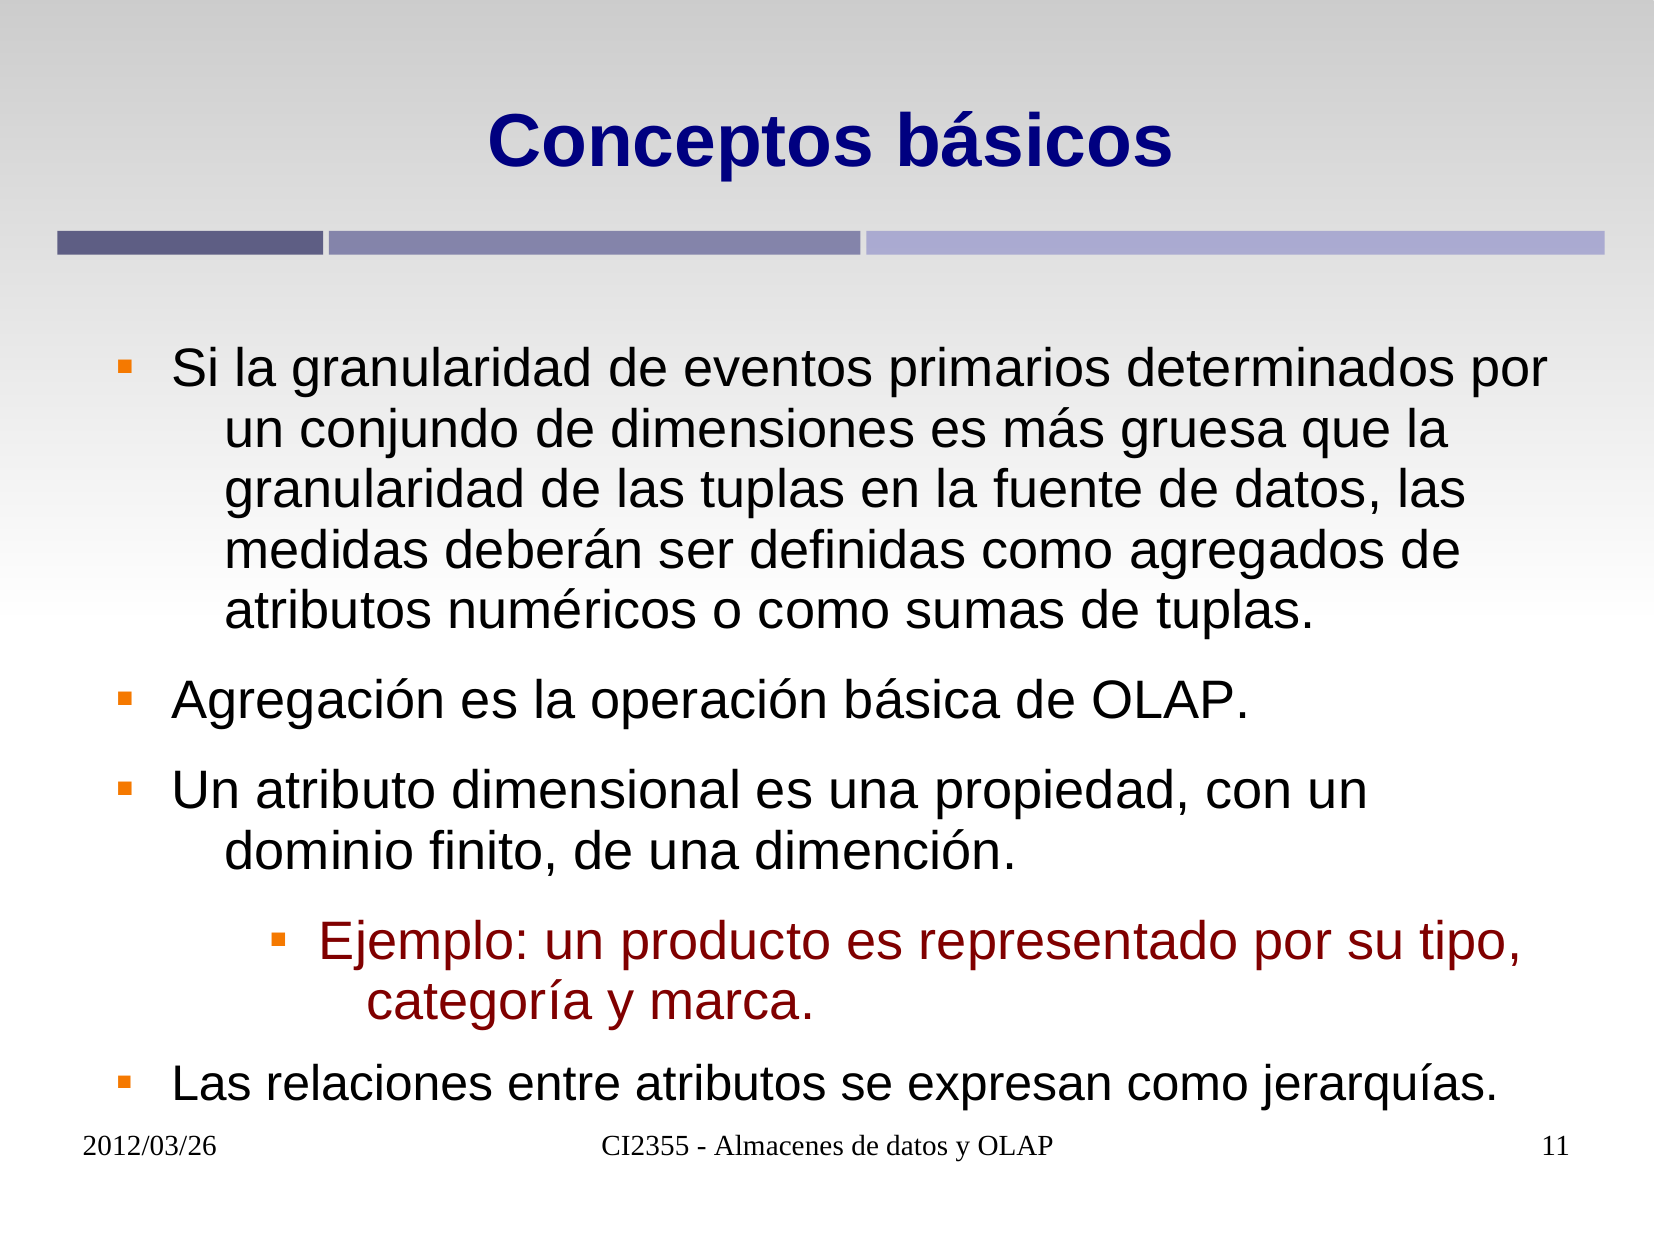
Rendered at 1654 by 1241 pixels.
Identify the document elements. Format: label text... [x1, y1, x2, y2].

title Conceptos básicos [86, 55, 1576, 226]
list Si la granularidad de eventos primarios determinados por un conjundo de dimensiones es más gruesa que la granularidad de las tuplas en la fuente de datos, las medidas deberán ser definidas como agregados de atributos numéricos o como sumas de tuplas. Agregación es la operación básica de OLAP. Un atributo dimensional es una propiedad, con un dominio finito, de una dimención. Ejemplo: un producto es representado por su tipo, categoría y marca. Las relaciones entre atributos se expresan como jerarquías. [82, 337, 1571, 1111]
